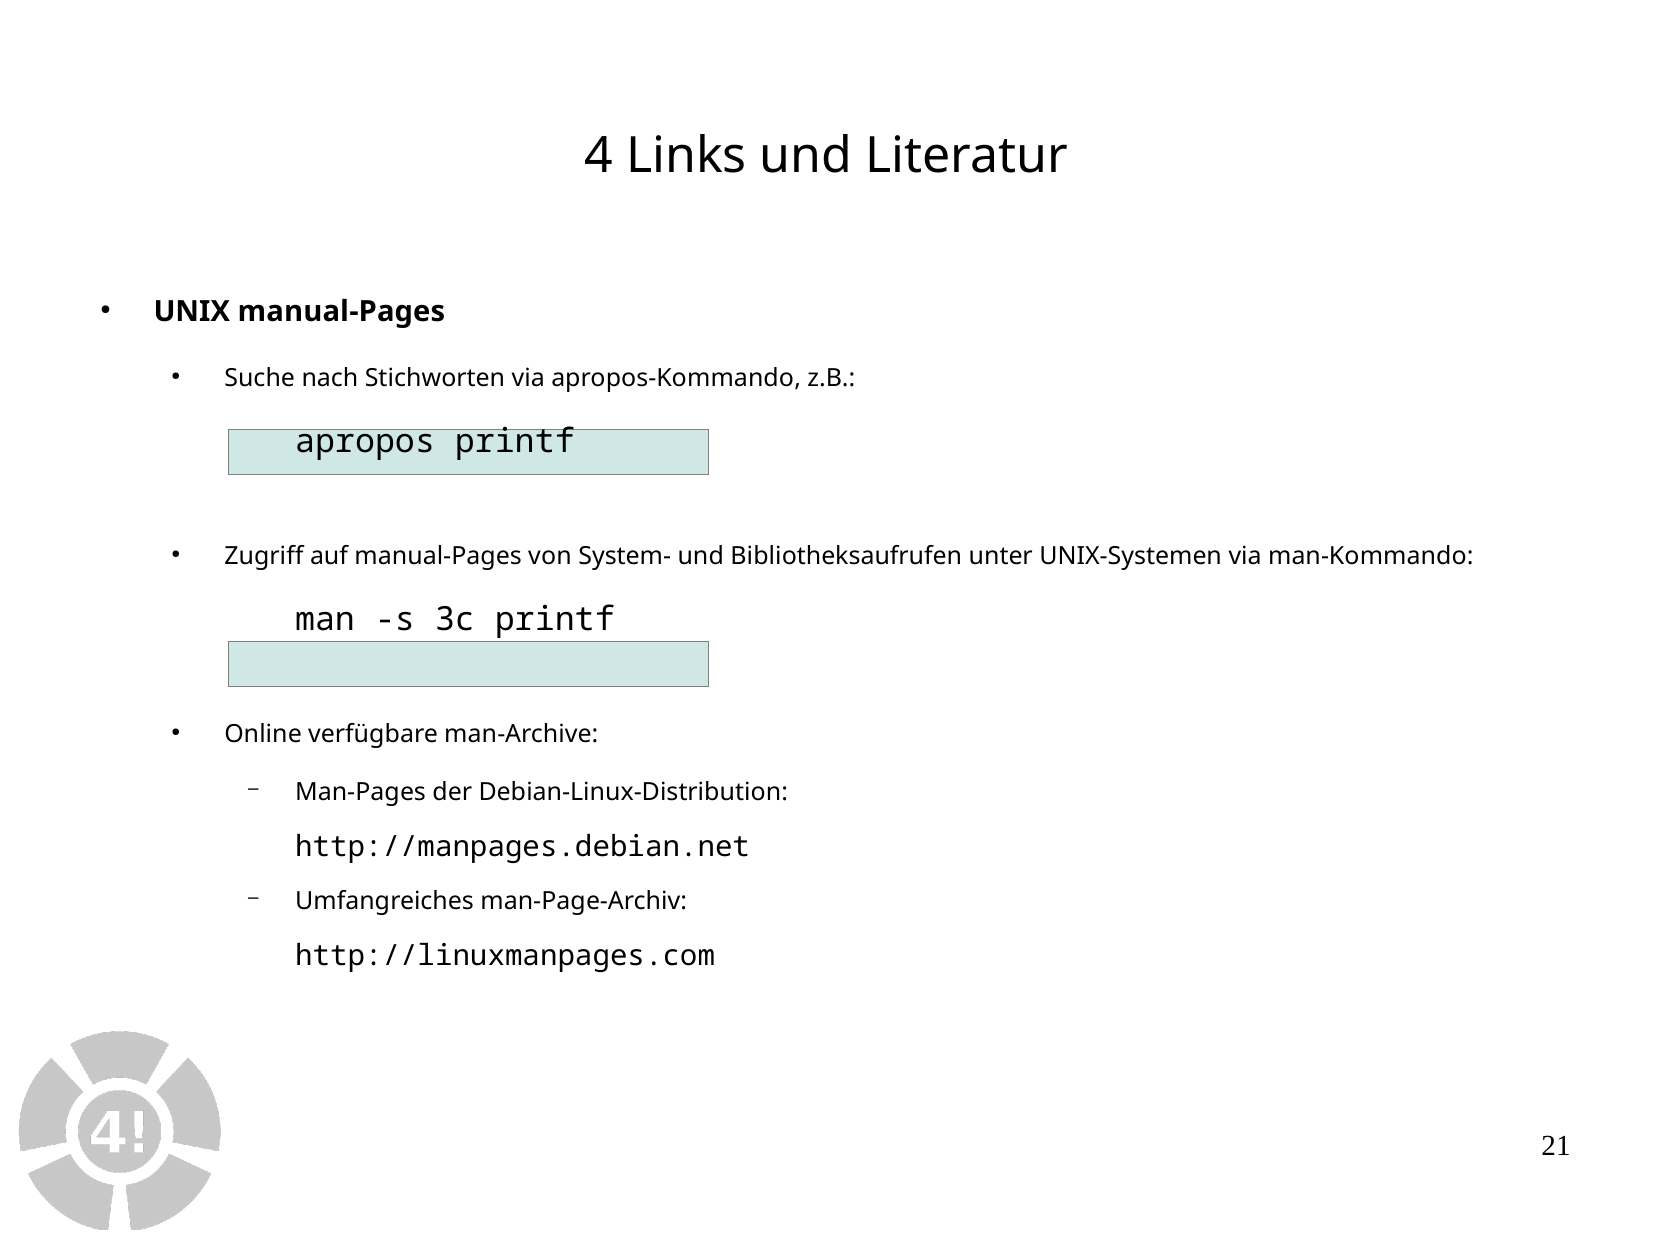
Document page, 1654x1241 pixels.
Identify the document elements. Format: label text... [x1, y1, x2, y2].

list UNIX manual-Pages Suche nach Stichworten via apropos-Kommando, z.B.: apropos printf Zugriff auf manual-Pages von System- und Bibliotheksaufrufen unter UNIX-Systemen via man-Kommando: man -s 3c printf Online verfügbare man-Archive: Man-Pages der Debian-Linux-Distribution: http://manpages.debian.net Umfangreiches man-Page-Archiv: http://linuxmanpages.com [82, 290, 1607, 1109]
title 4 Links und Literatur [82, 49, 1571, 257]
picture [11, 1031, 226, 1230]
